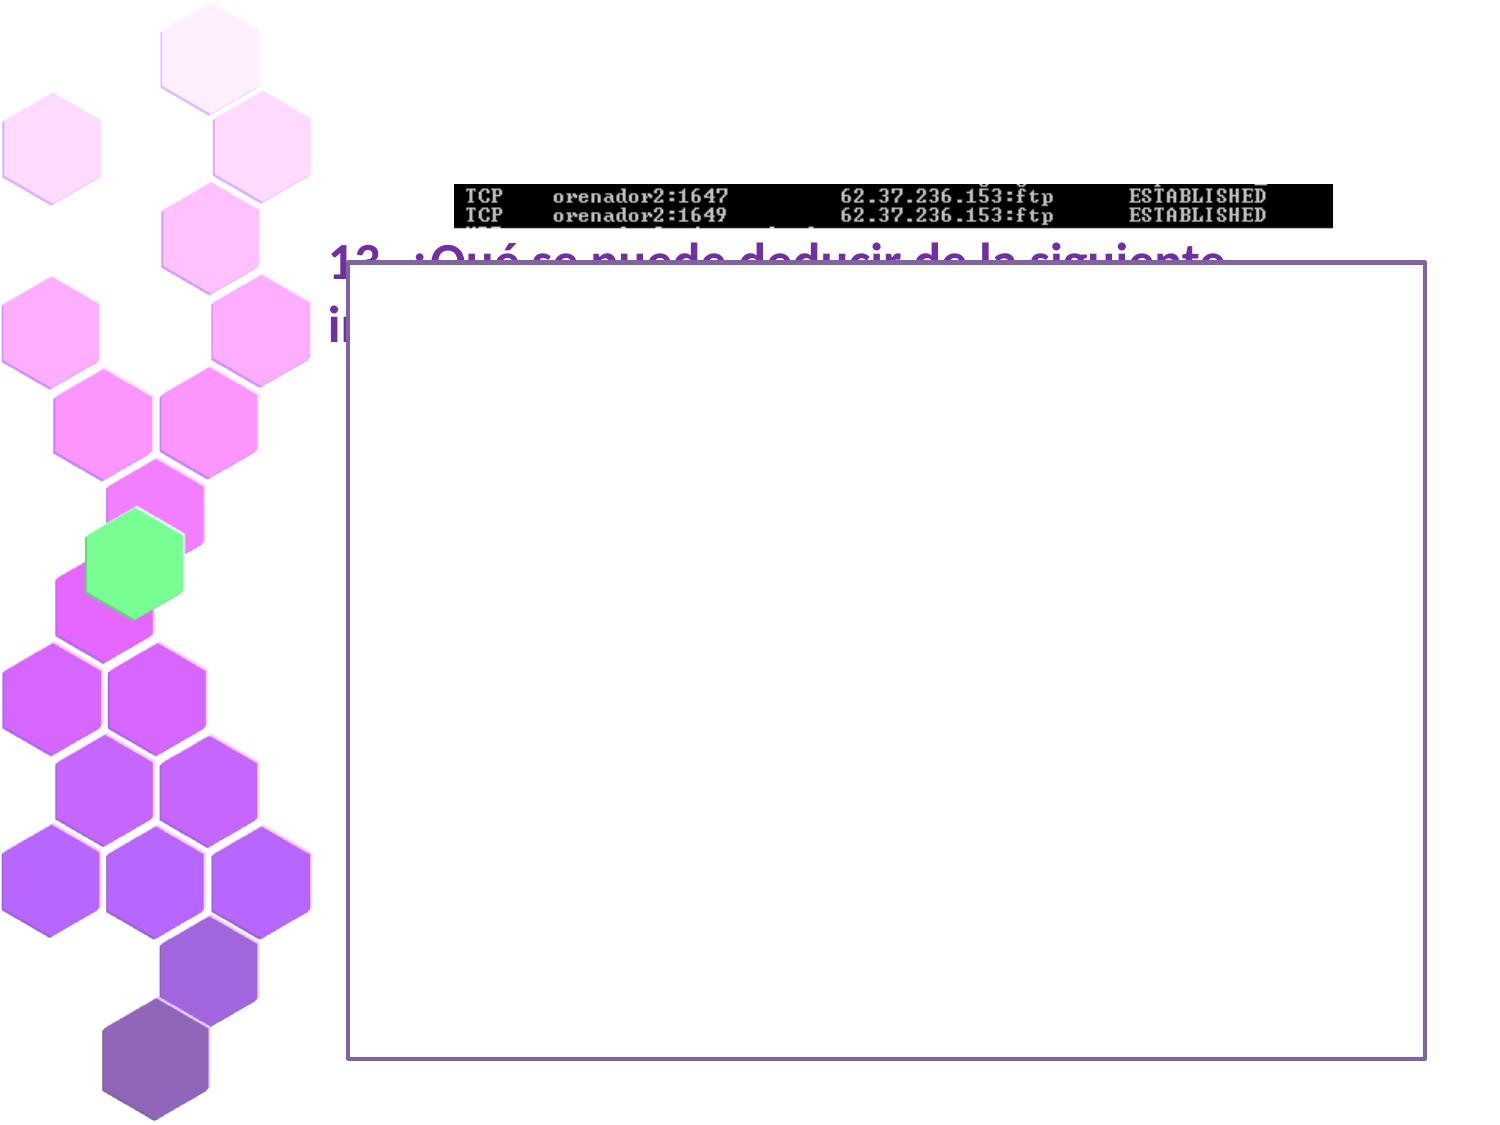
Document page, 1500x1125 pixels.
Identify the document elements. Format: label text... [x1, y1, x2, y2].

title 13. ¿Qué se puede deducir de la siguiente información obtenida con el comando netstat-a? [312, 219, 1427, 303]
text_box [348, 262, 1426, 1059]
picture [454, 184, 1333, 230]
picture [0, 0, 313, 1123]
